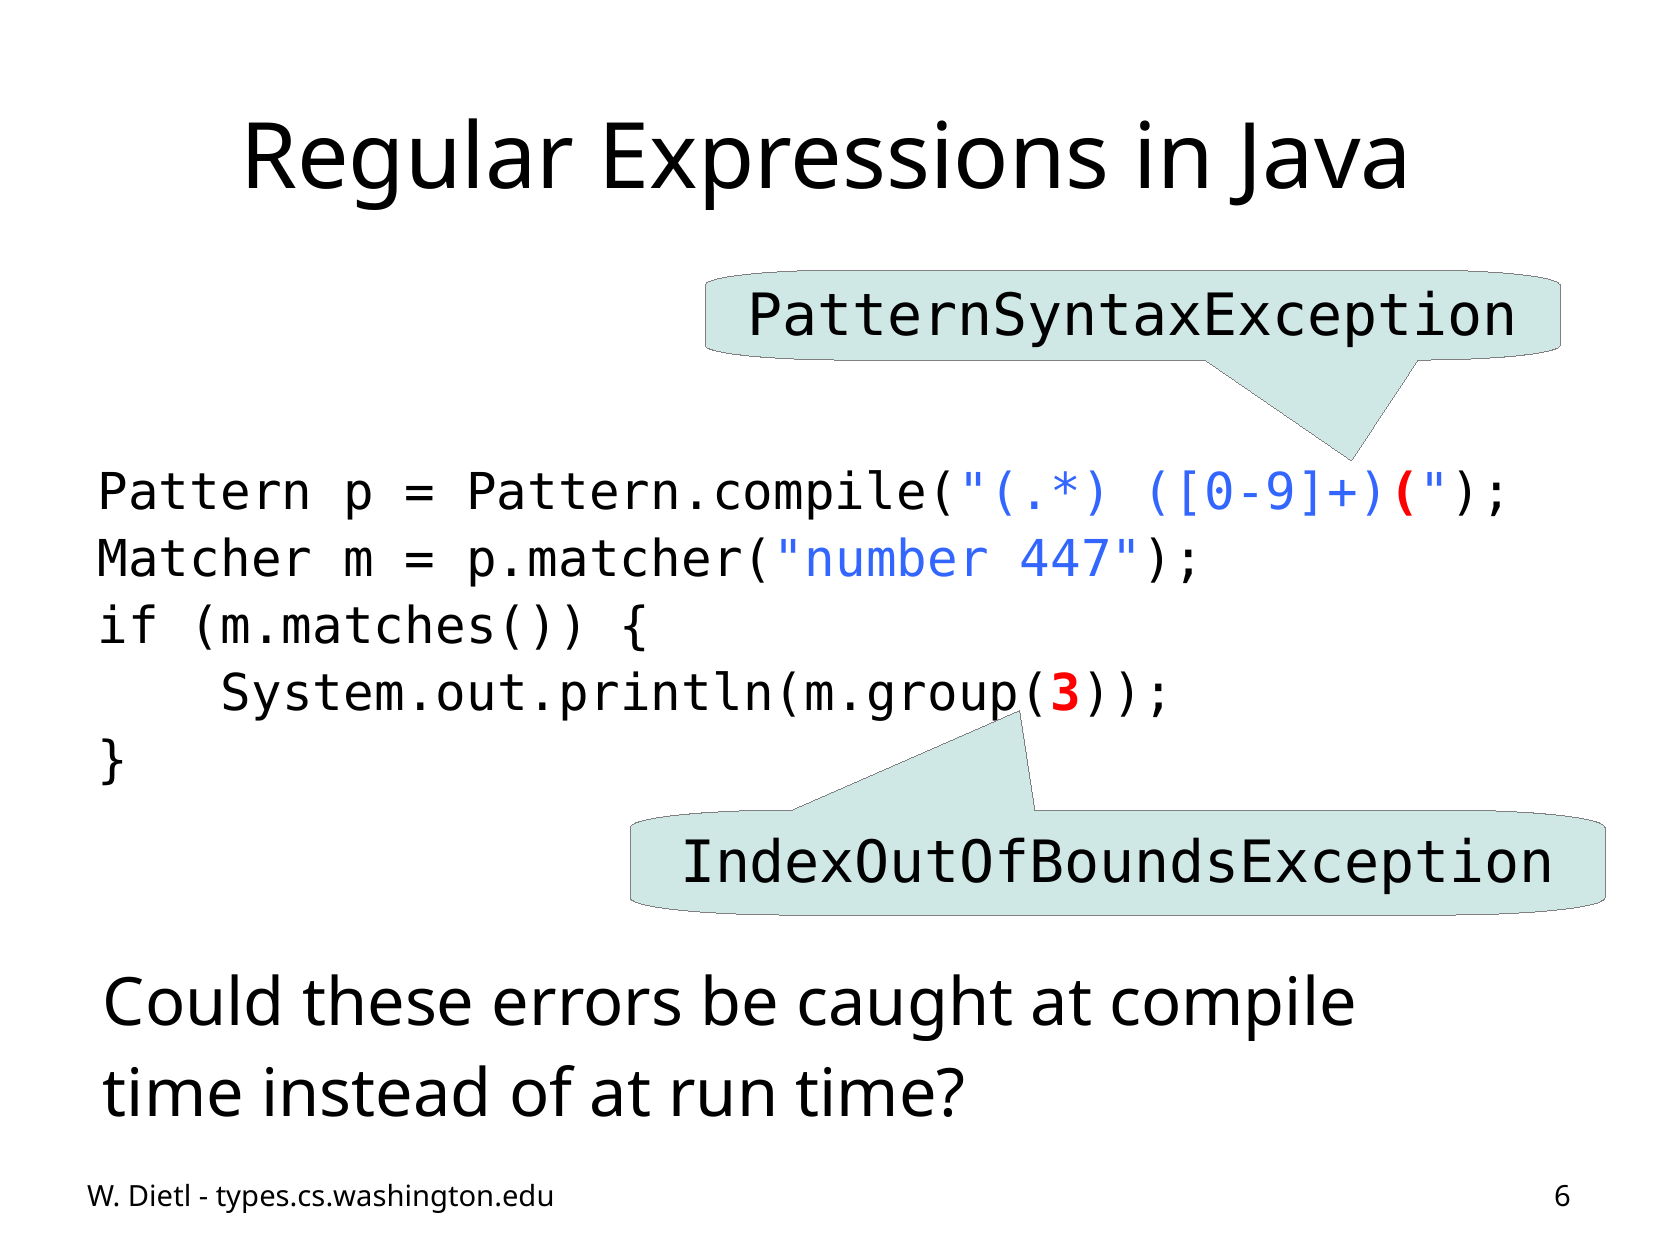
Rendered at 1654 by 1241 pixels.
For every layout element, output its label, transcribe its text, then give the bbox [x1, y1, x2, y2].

text_box IndexOutOfBoundsException [630, 710, 1606, 916]
text_box PatternSyntaxException [705, 270, 1561, 461]
text_box Could these errors be caught at compile time instead of at run time? [88, 947, 1424, 1118]
title Regular Expressions in Java [82, 49, 1571, 257]
text_box Pattern p = Pattern.compile("(.*) ([0-9]+)("); Matcher m = p.matcher("number 447"); if (m.matches()) { System.out.println(m.group(3)); } [82, 454, 1571, 841]
